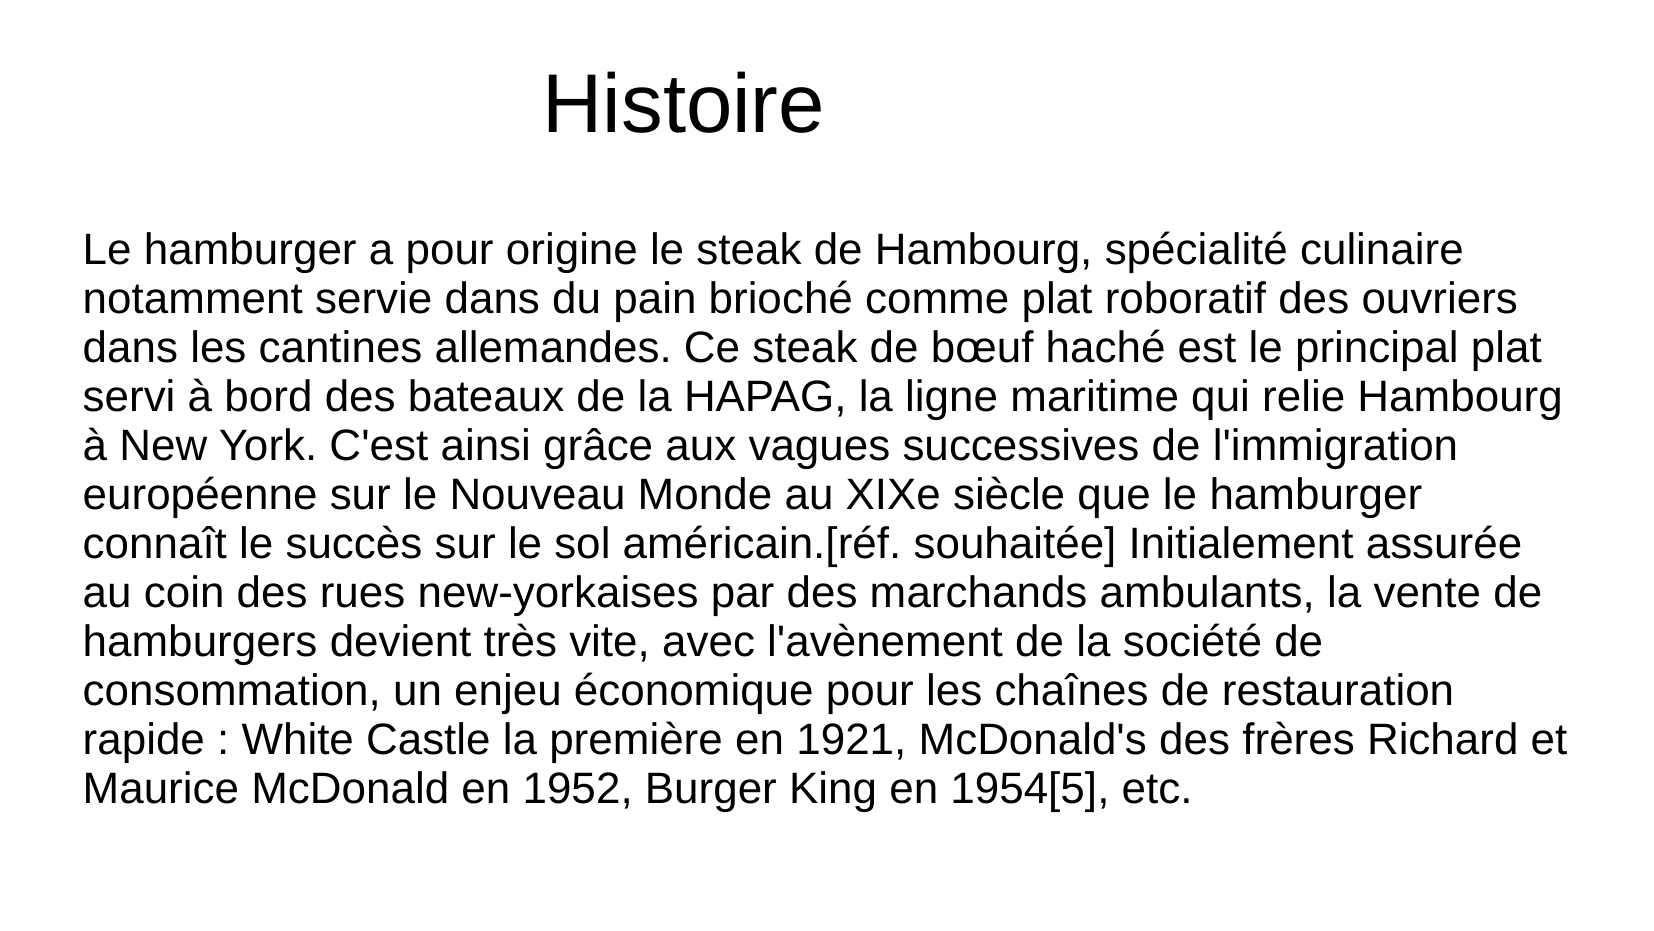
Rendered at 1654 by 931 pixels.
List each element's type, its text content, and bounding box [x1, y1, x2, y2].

list Le hamburger a pour origine le steak de Hambourg, spécialité culinaire notamment servie dans du pain brioché comme plat roboratif des ouvriers dans les cantines allemandes. Ce steak de bœuf haché est le principal plat servi à bord des bateaux de la HAPAG, la ligne maritime qui relie Hambourg à New York. C'est ainsi grâce aux vagues successives de l'immigration européenne sur le Nouveau Monde au XIXe siècle que le hamburger connaît le succès sur le sol américain.[réf. souhaitée] Initialement assurée au coin des rues new-yorkaises par des marchands ambulants, la vente de hamburgers devient très vite, avec l'avènement de la société de consommation, un enjeu économique pour les chaînes de restauration rapide : White Castle la première en 1921, McDonald's des frères Richard et Maurice McDonald en 1952, Burger King en 1954[5], etc. [82, 224, 1571, 851]
title Histoire [0, 23, 1441, 179]
